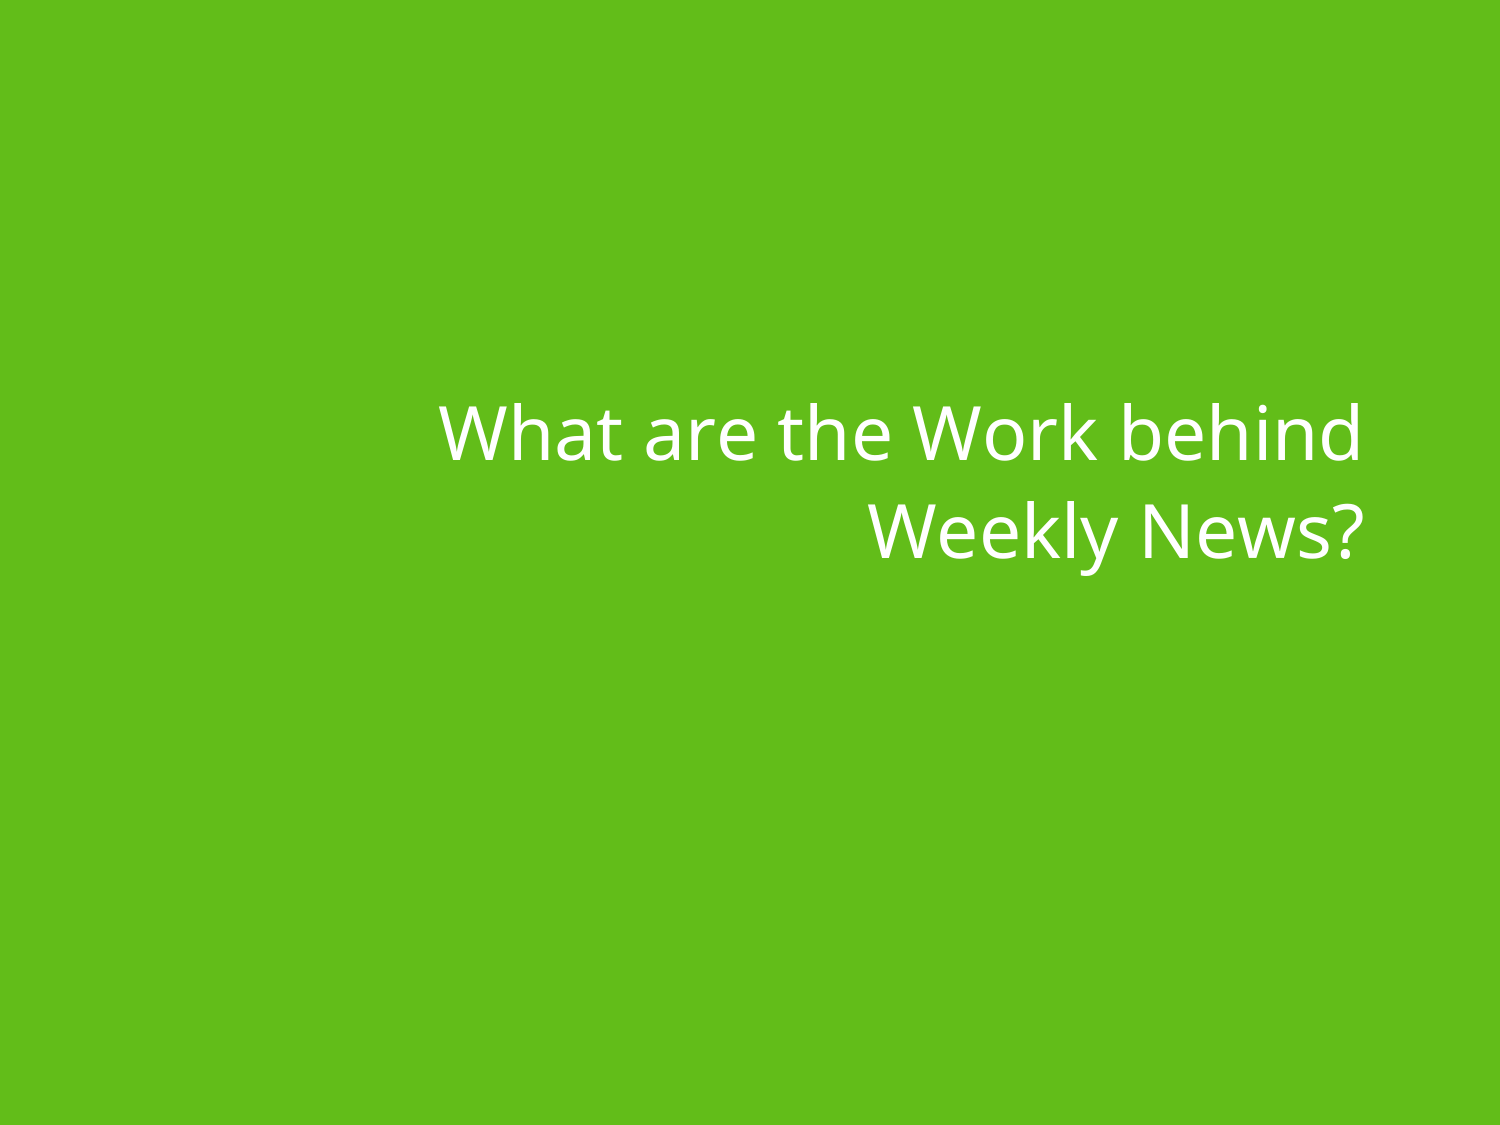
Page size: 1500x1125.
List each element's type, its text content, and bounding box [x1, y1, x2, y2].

title What are the Work behind Weekly News? [245, 386, 1380, 575]
